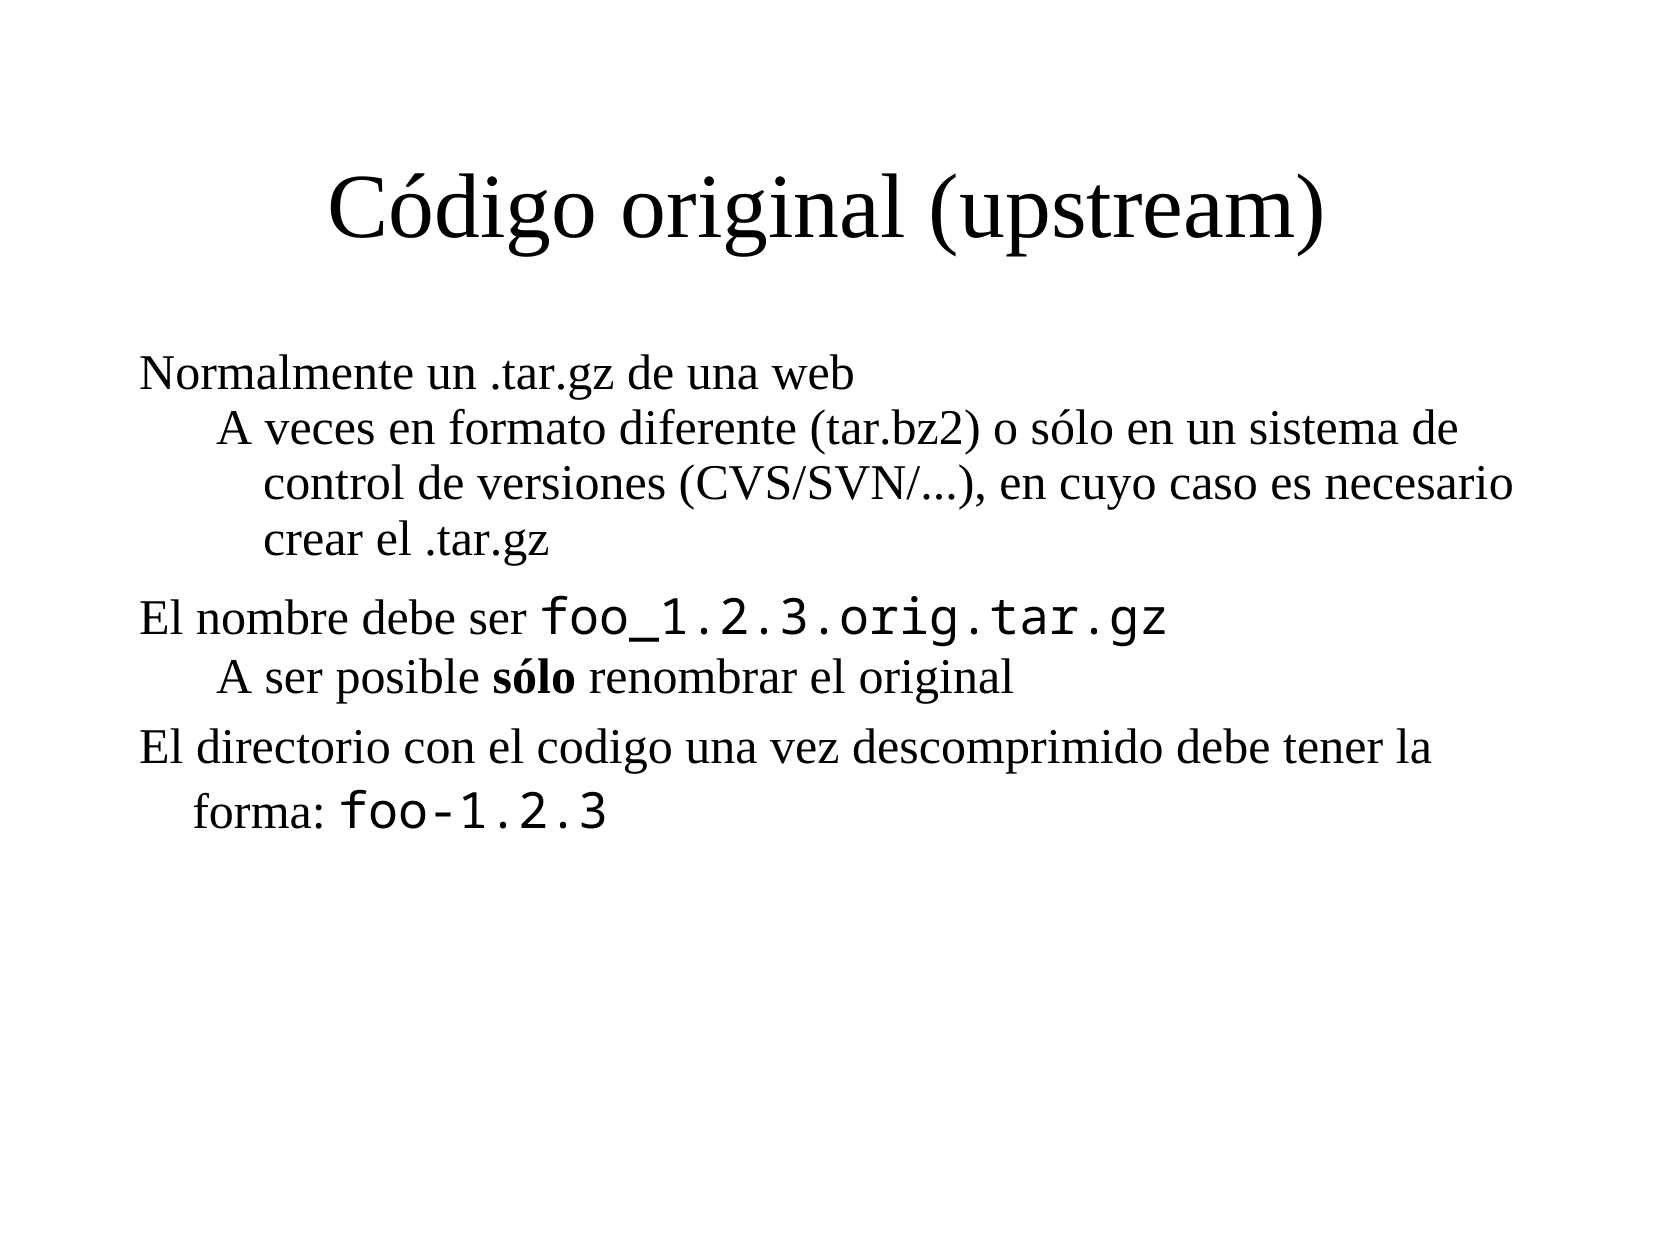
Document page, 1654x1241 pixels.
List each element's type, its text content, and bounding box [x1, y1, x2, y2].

title Código original (upstream) [121, 102, 1534, 311]
list Normalmente un .tar.gz de una web A veces en formato diferente (tar.bz2) o sólo en un sistema de control de versiones (CVS/SVN/...), en cuyo caso es necesario crear el .tar.gz El nombre debe ser foo_1.2.3.orig.tar.gz A ser posible sólo renombrar el original El directorio con el codigo una vez descomprimido debe tener la forma: foo-1.2.3 [121, 344, 1534, 1127]
